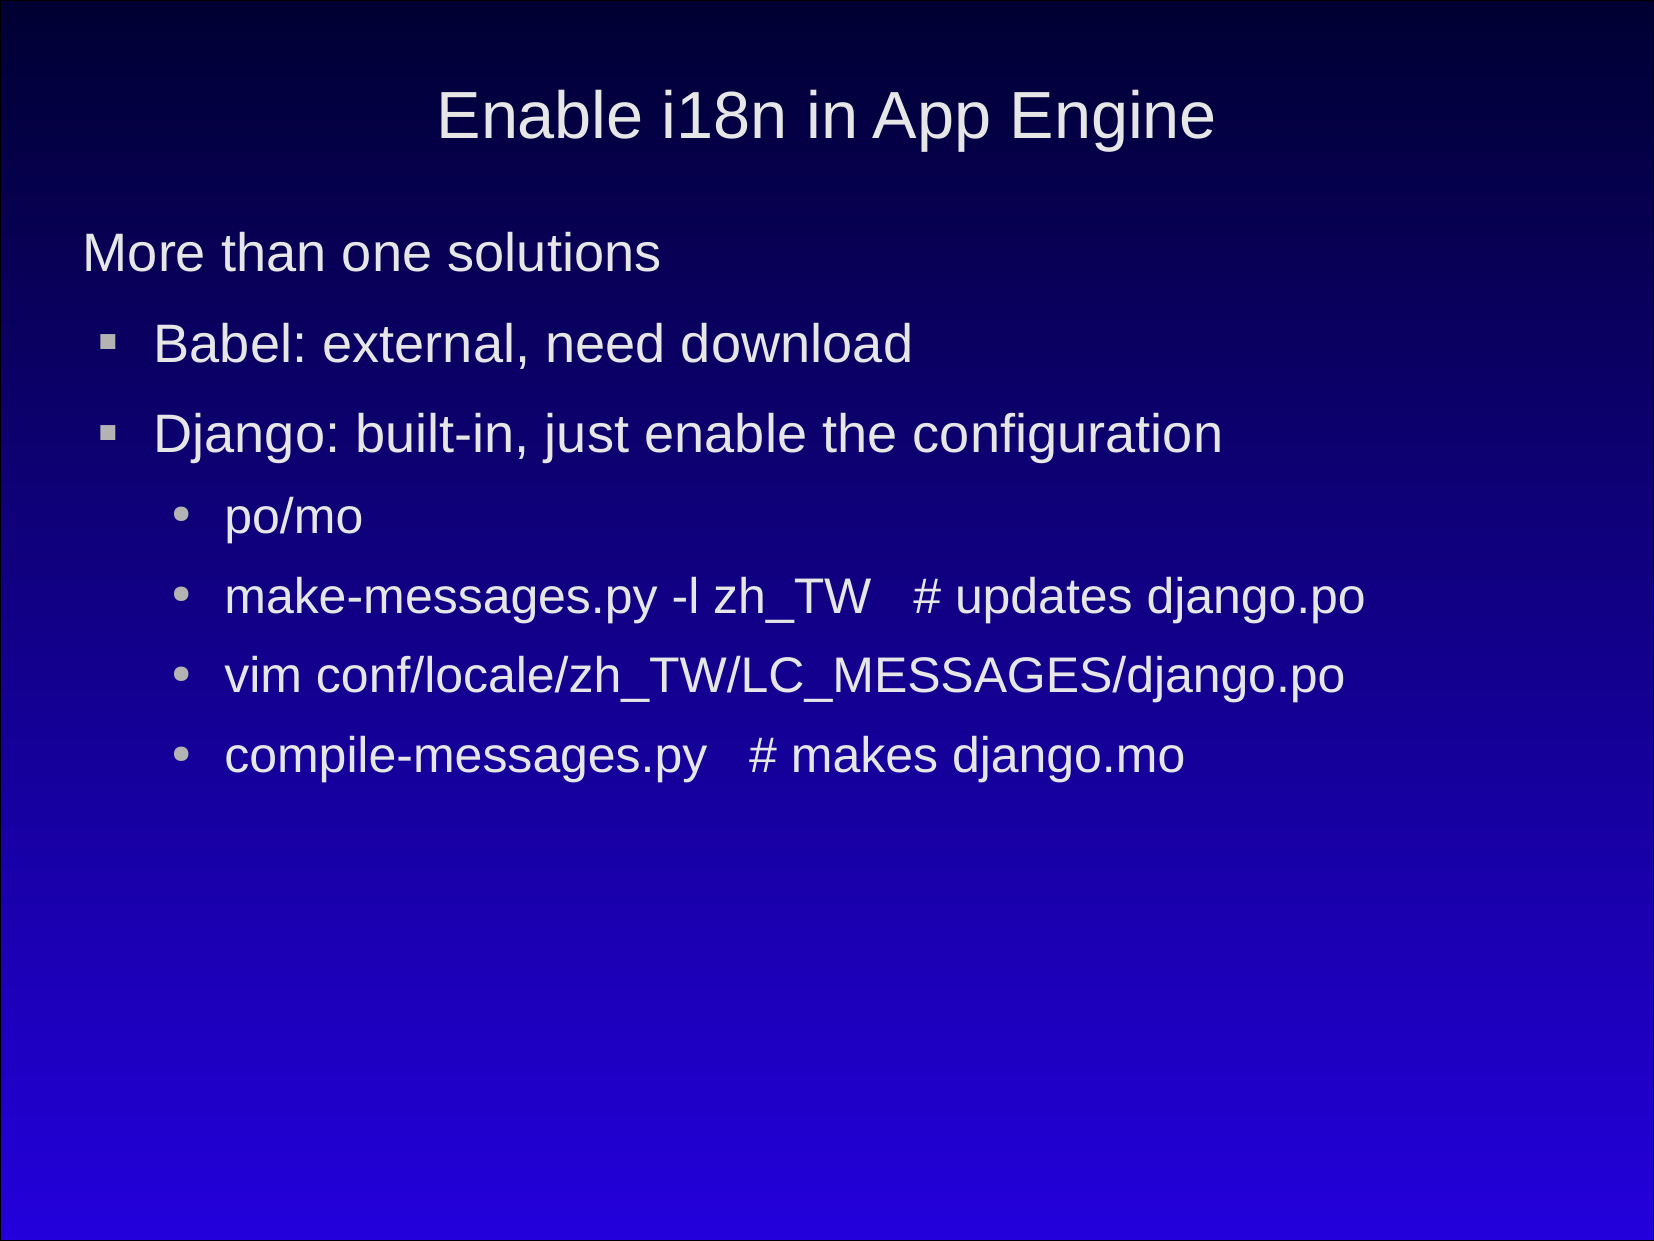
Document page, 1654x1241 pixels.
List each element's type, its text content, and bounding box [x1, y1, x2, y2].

title Enable i18n in App Engine [82, 56, 1571, 175]
list More than one solutions Babel: external, need download Django: built-in, just enable the configuration po/mo make-messages.py -l zh_TW # updates django.po vim conf/locale/zh_TW/LC_MESSAGES/django.po compile-messages.py # makes django.mo [82, 222, 1571, 1094]
